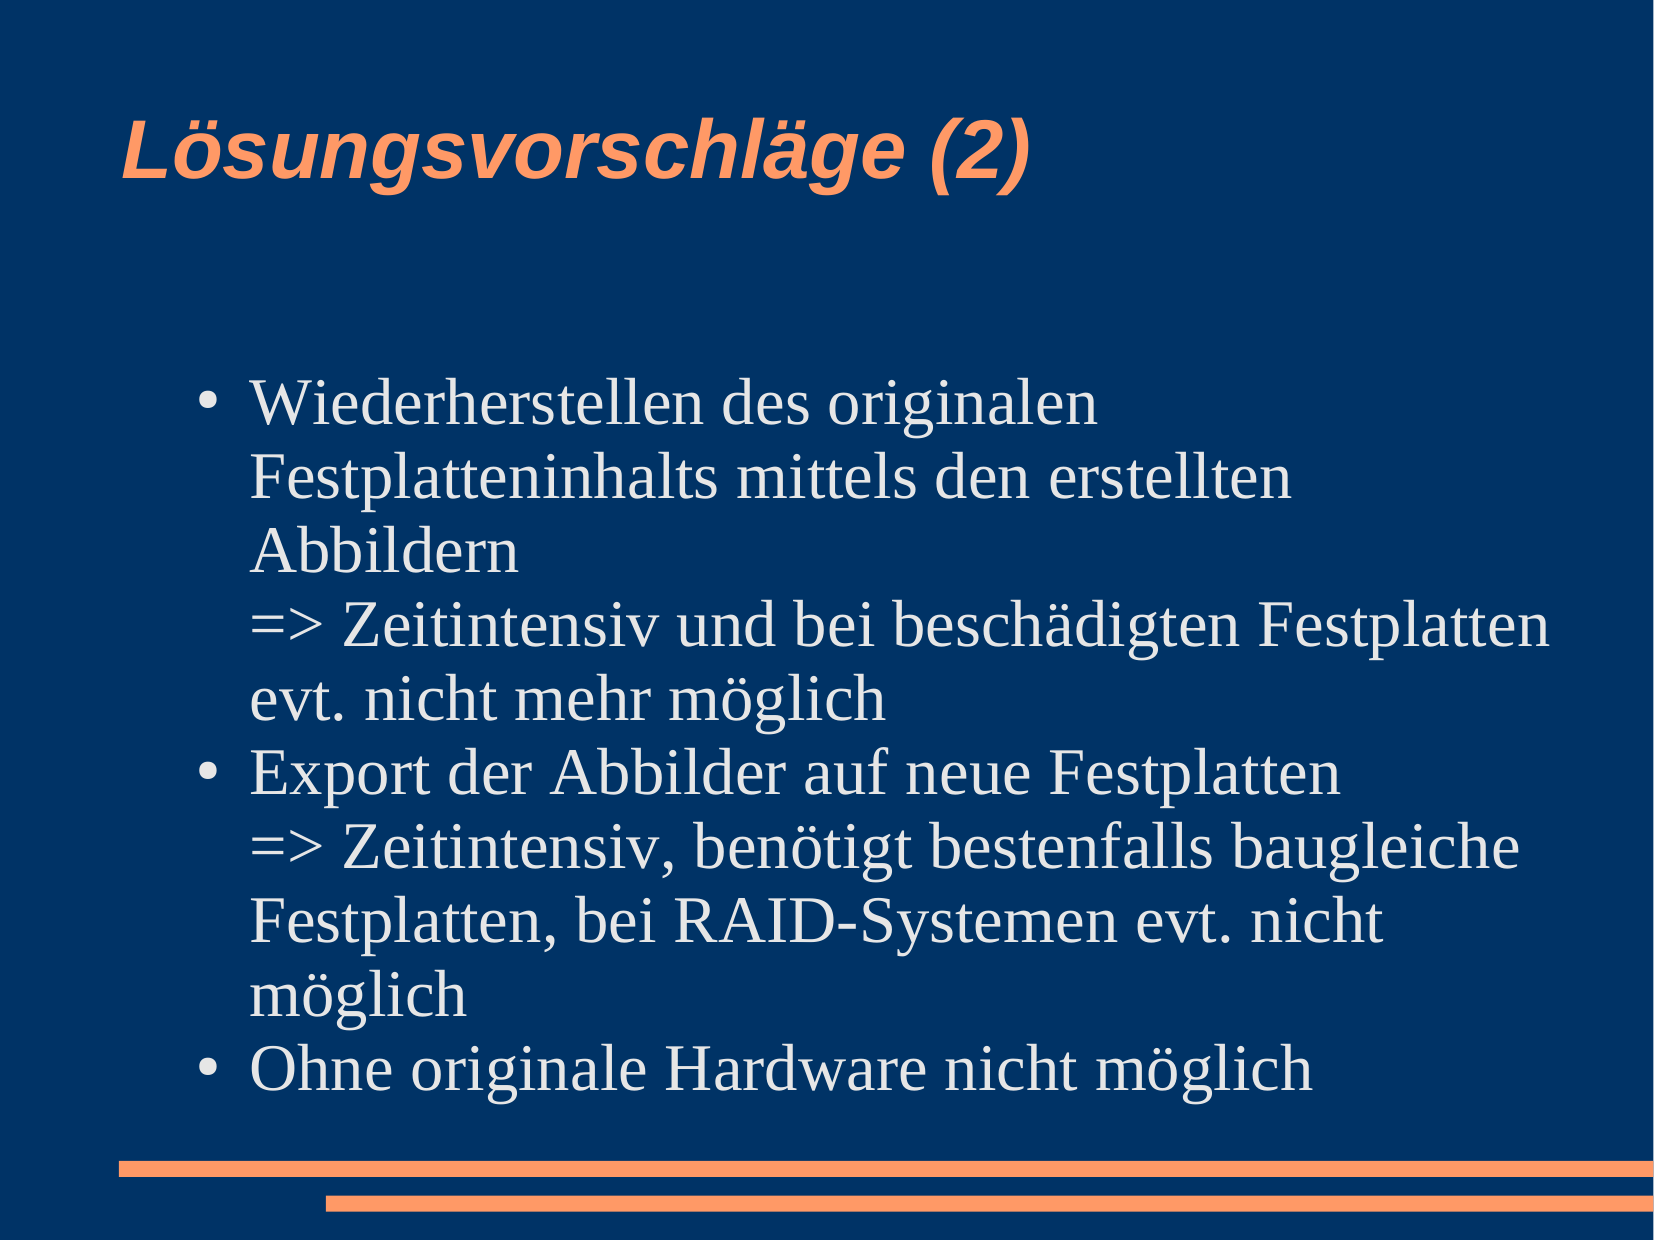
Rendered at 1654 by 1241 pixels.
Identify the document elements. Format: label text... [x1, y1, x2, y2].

list Wiederherstellen des originalen Festplatteninhalts mittels den erstellten Abbildern => Zeitintensiv und bei beschädigten Festplatten evt. nicht mehr möglich Export der Abbilder auf neue Festplatten => Zeitintensiv, benötigt bestenfalls baugleiche Festplatten, bei RAID-Systemen evt. nicht möglich Ohne originale Hardware nicht möglich [178, 364, 1570, 1147]
title Lösungsvorschläge (2) [121, 46, 1534, 254]
